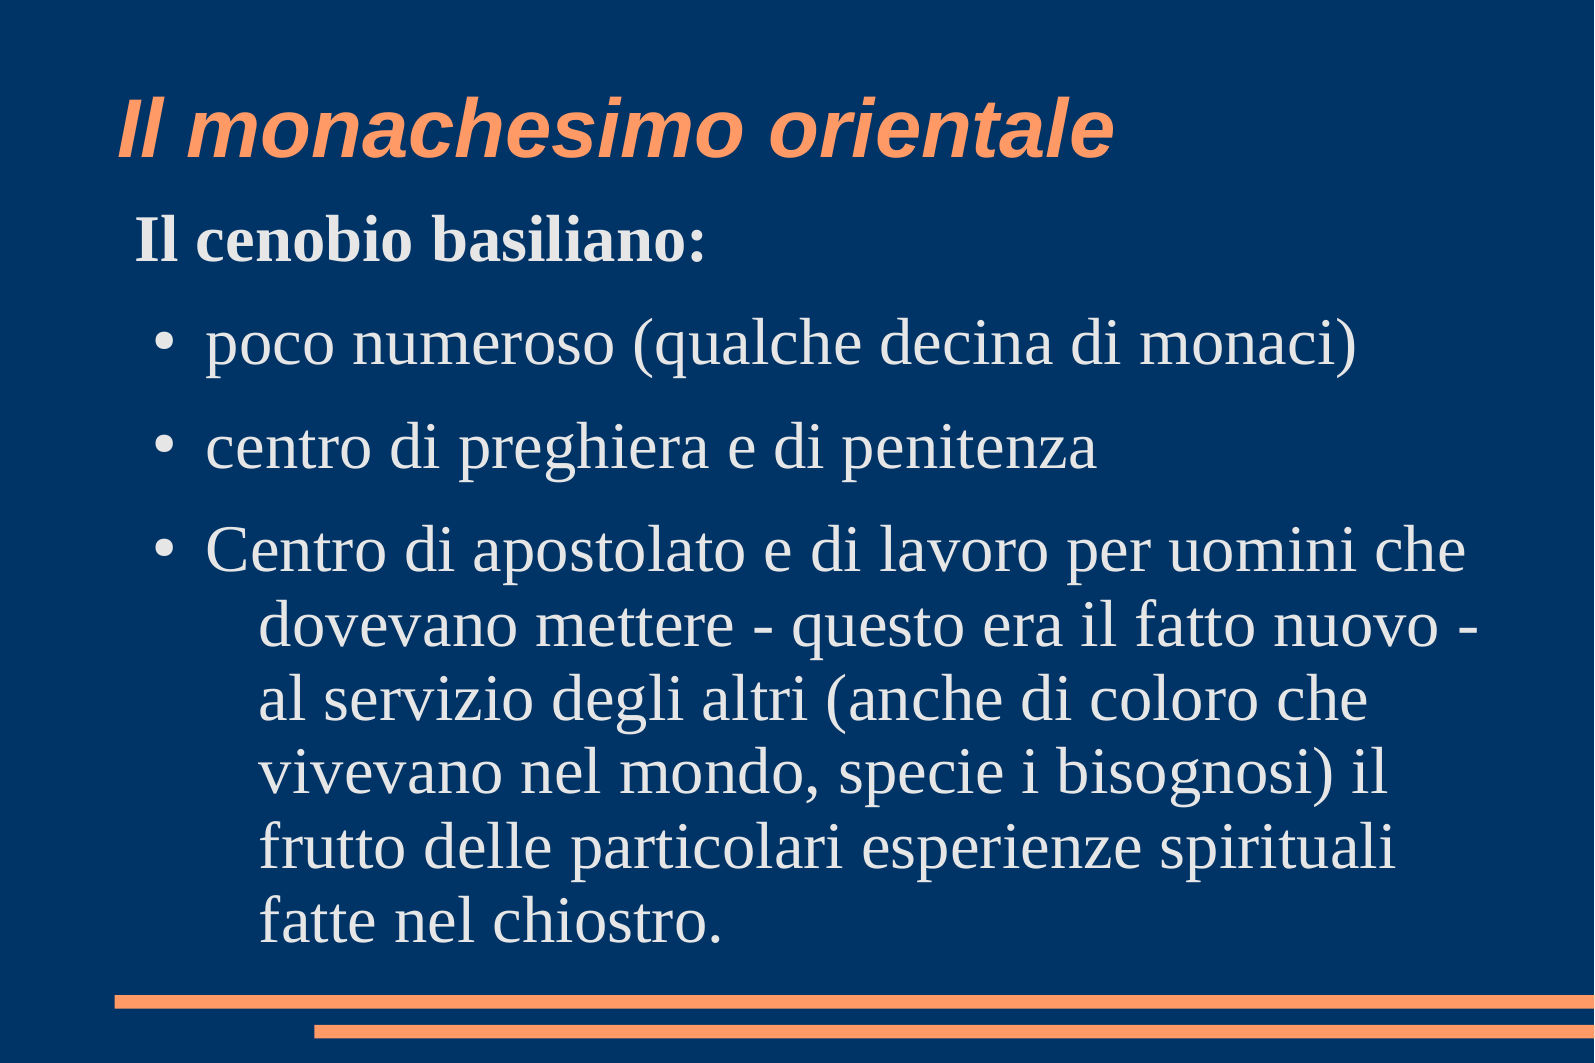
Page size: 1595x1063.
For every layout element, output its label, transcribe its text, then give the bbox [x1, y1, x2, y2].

list Il cenobio basiliano: poco numeroso (qualche decina di monaci) centro di preghiera e di penitenza Centro di apostolato e di lavoro per uomini che dovevano mettere - questo era il fatto nuovo - al servizio degli altri (anche di coloro che vivevano nel mondo, specie i bisognosi) il frutto delle particolari esperienze spirituali fatte nel chiostro. [117, 201, 1505, 957]
title Il monachesimo orientale [117, 39, 1479, 201]
